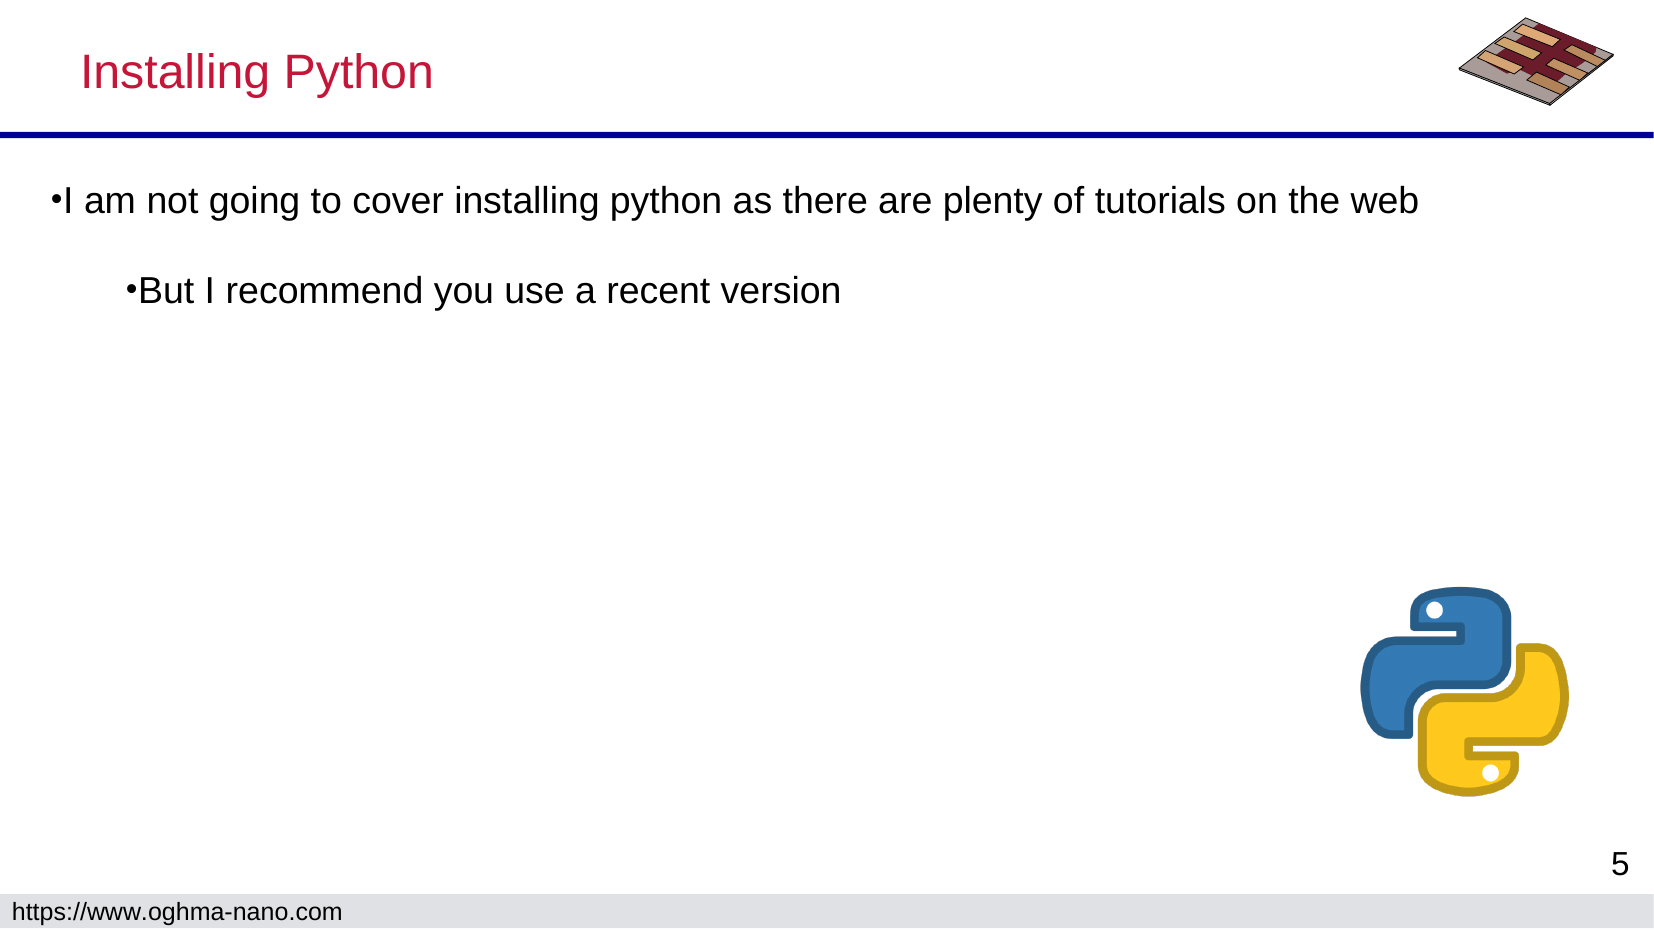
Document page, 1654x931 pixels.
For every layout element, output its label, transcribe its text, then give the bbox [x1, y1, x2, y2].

title Installing Python [65, 28, 1430, 116]
picture [1352, 579, 1577, 804]
text_box I am not going to cover installing python as there are plenty of tutorials on the web But I recommend you use a recent version [35, 168, 1577, 724]
text_box <number> [1596, 834, 1654, 893]
